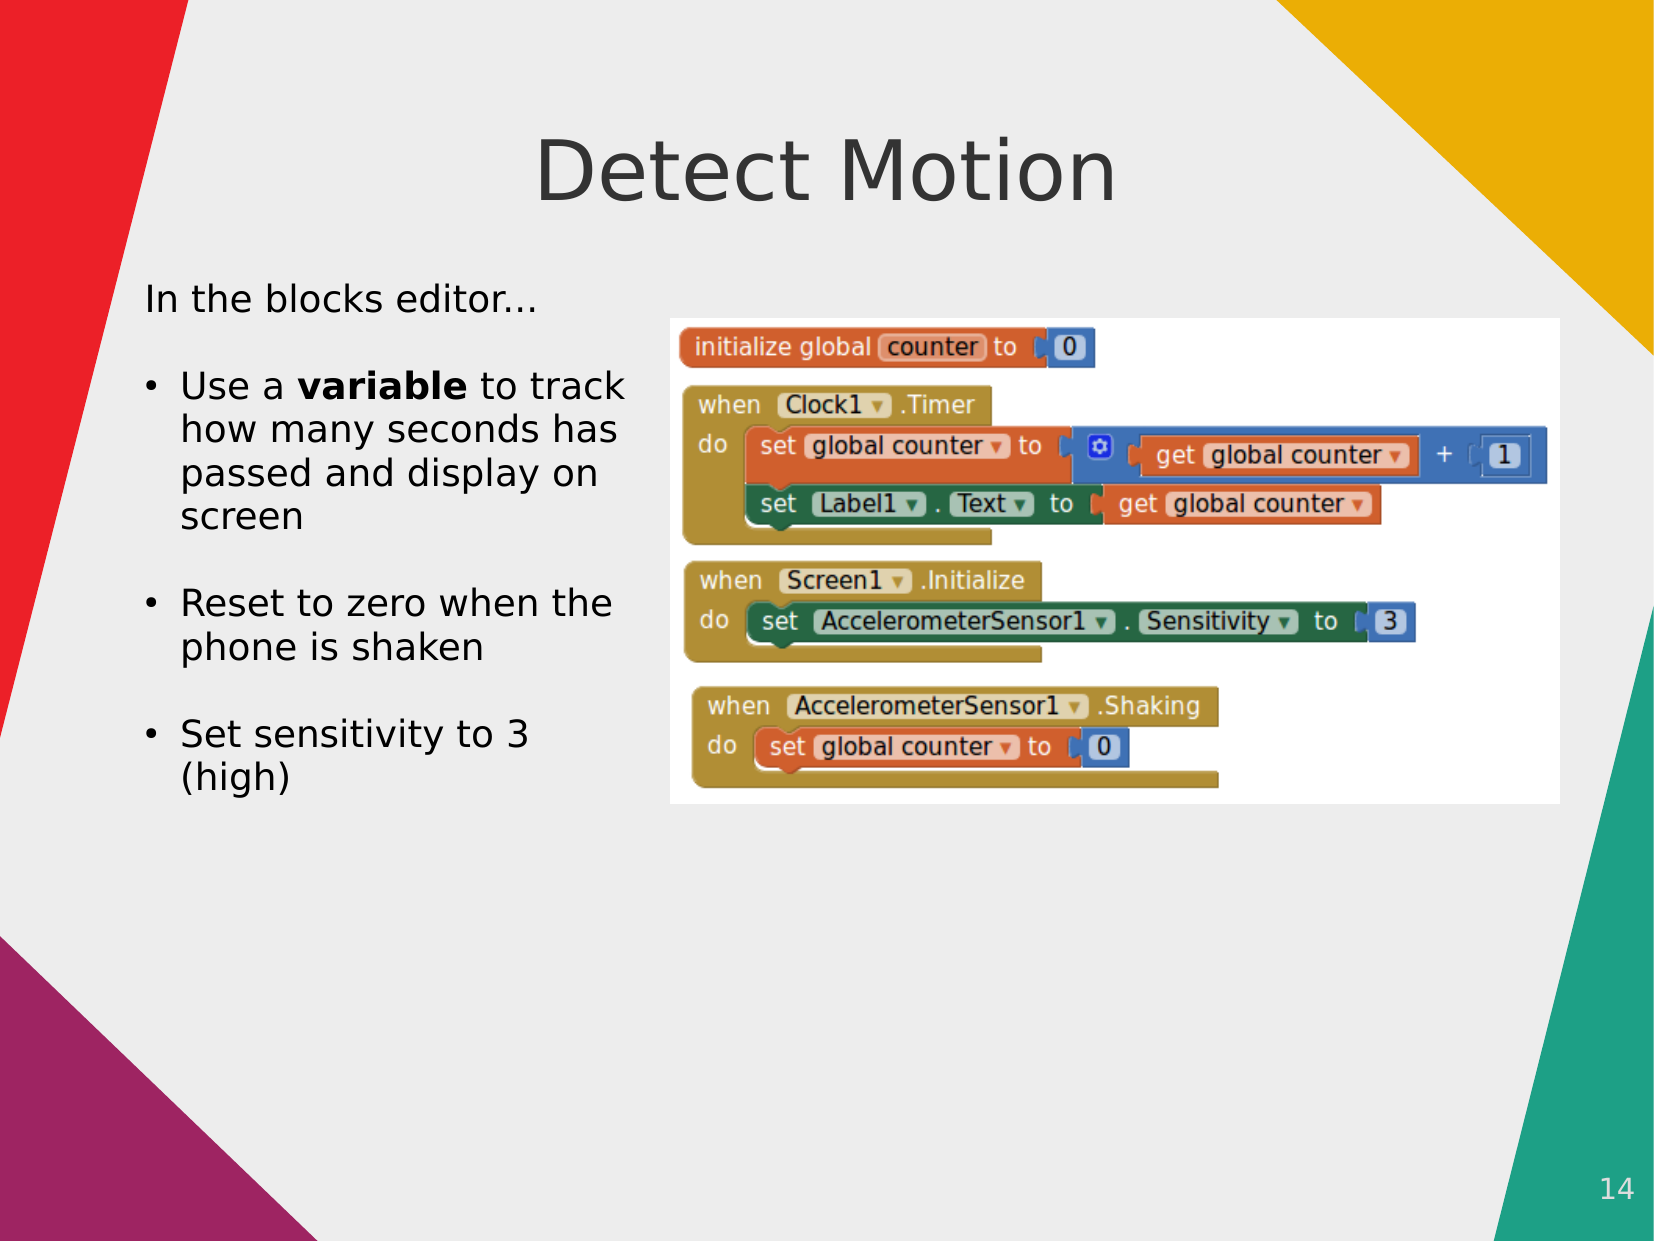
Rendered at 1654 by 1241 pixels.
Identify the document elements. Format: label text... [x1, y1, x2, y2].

title Detect Motion [114, 73, 1539, 271]
text_box In the blocks editor... Use a variable to track how many seconds has passed and display on screen Reset to zero when the phone is shaken Set sensitivity to 3 (high) [129, 270, 662, 808]
picture [670, 318, 1560, 804]
